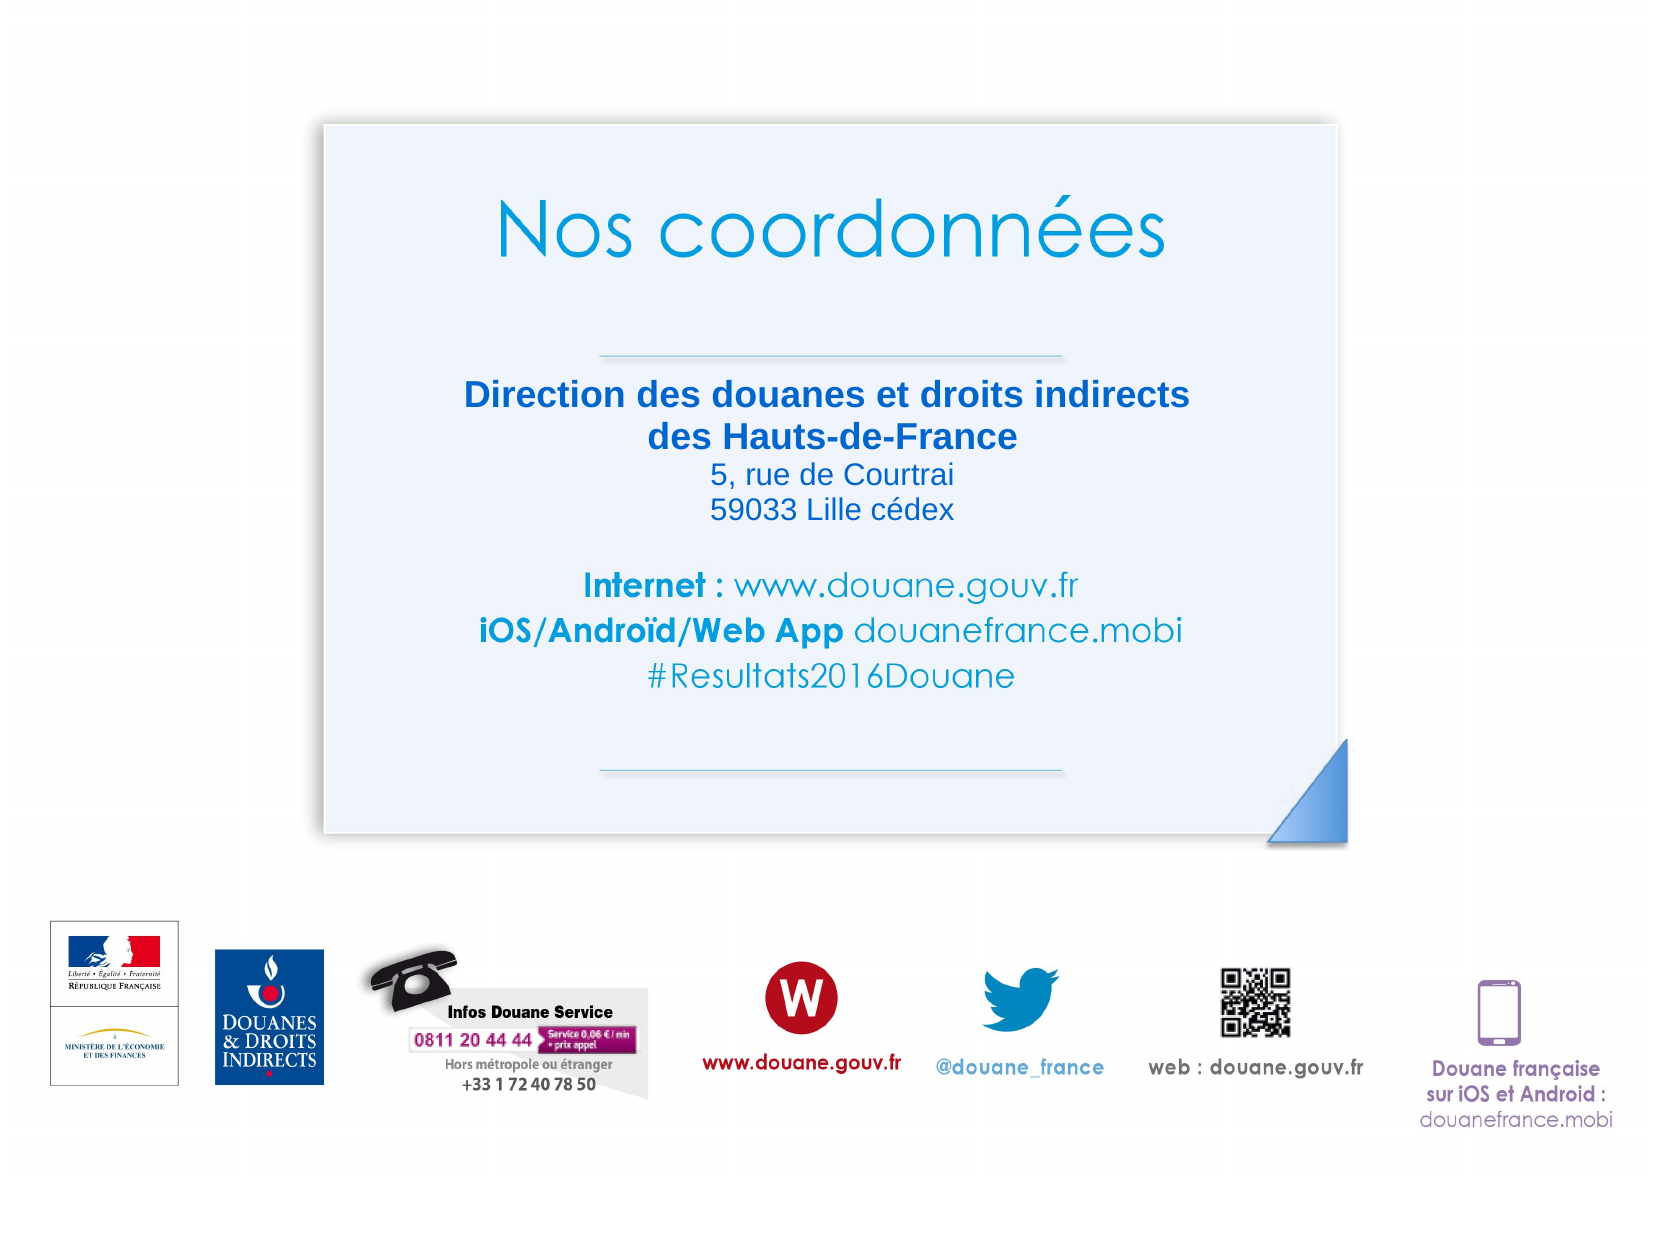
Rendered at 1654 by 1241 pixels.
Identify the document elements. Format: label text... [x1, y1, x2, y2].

picture [0, 0, 1654, 1170]
text_box Direction des douanes et droits indirects des Hauts-de-France 5, rue de Courtrai 59033 Lille cédex [366, 366, 1300, 554]
